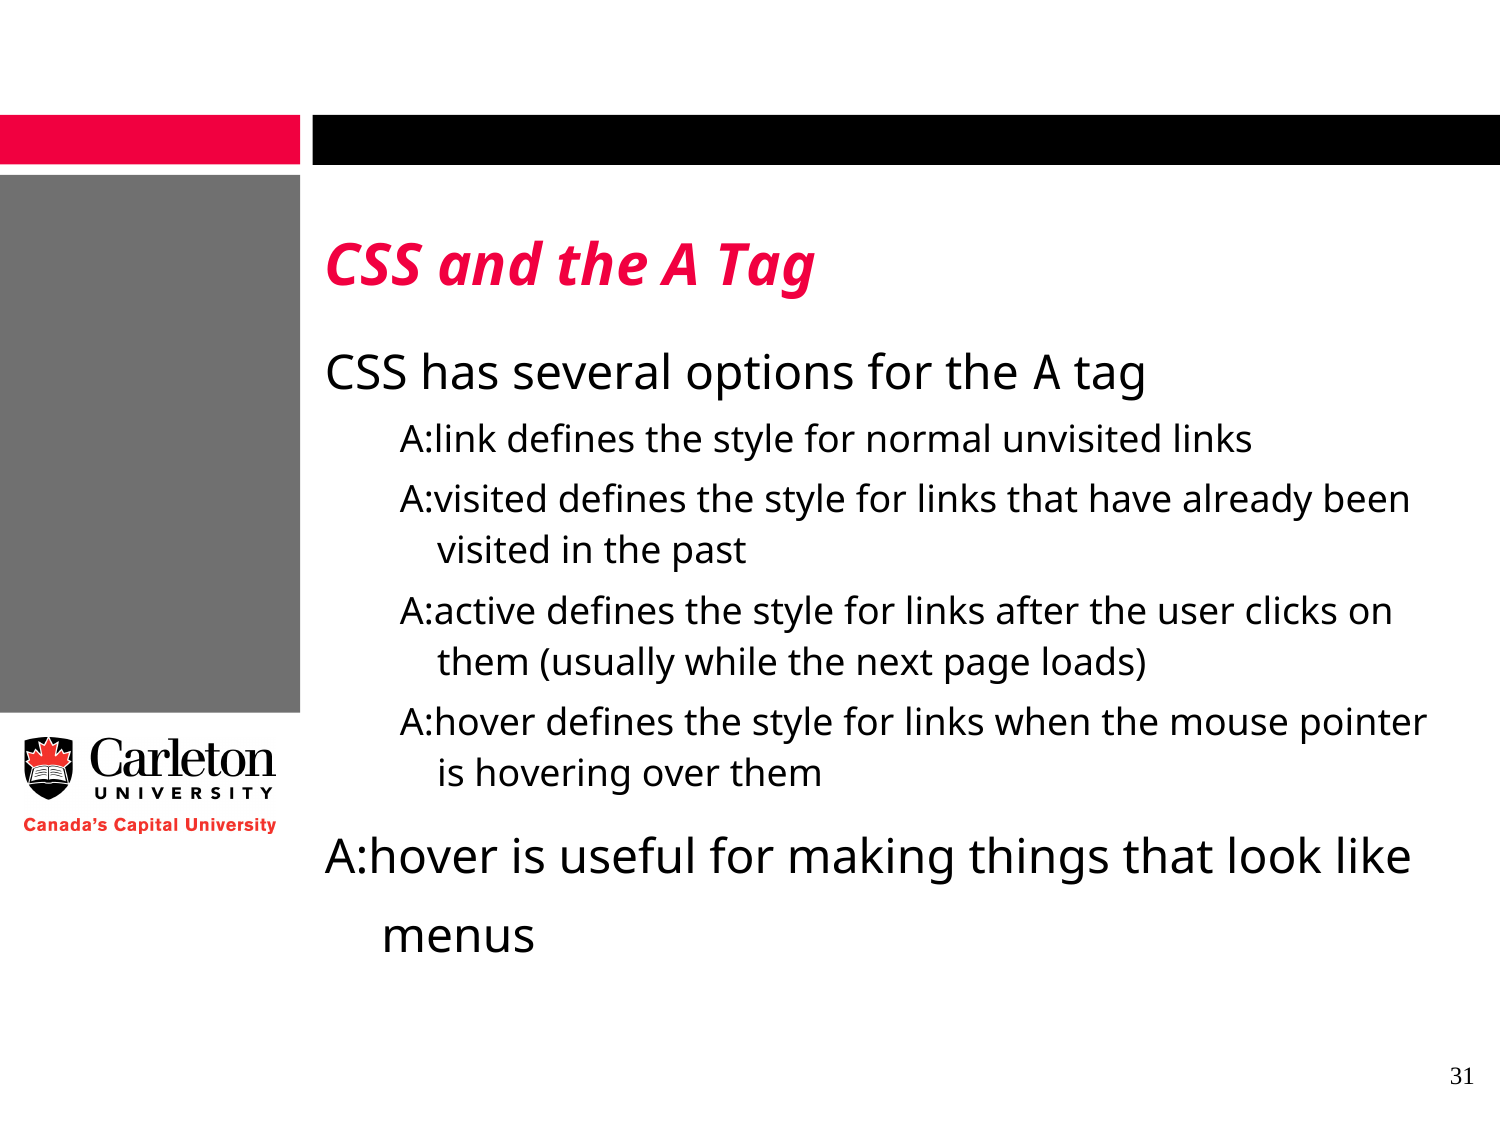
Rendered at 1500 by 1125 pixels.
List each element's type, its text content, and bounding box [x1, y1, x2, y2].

title CSS and the A Tag [324, 194, 1450, 324]
list CSS has several options for the A tag A:link defines the style for normal unvisited links A:visited defines the style for links that have already been visited in the past A:active defines the style for links after the user clicks on them (usually while the next page loads) A:hover defines the style for links when the mouse pointer is hovering over them A:hover is useful for making things that look like menus [324, 324, 1450, 1036]
picture [24, 737, 276, 834]
